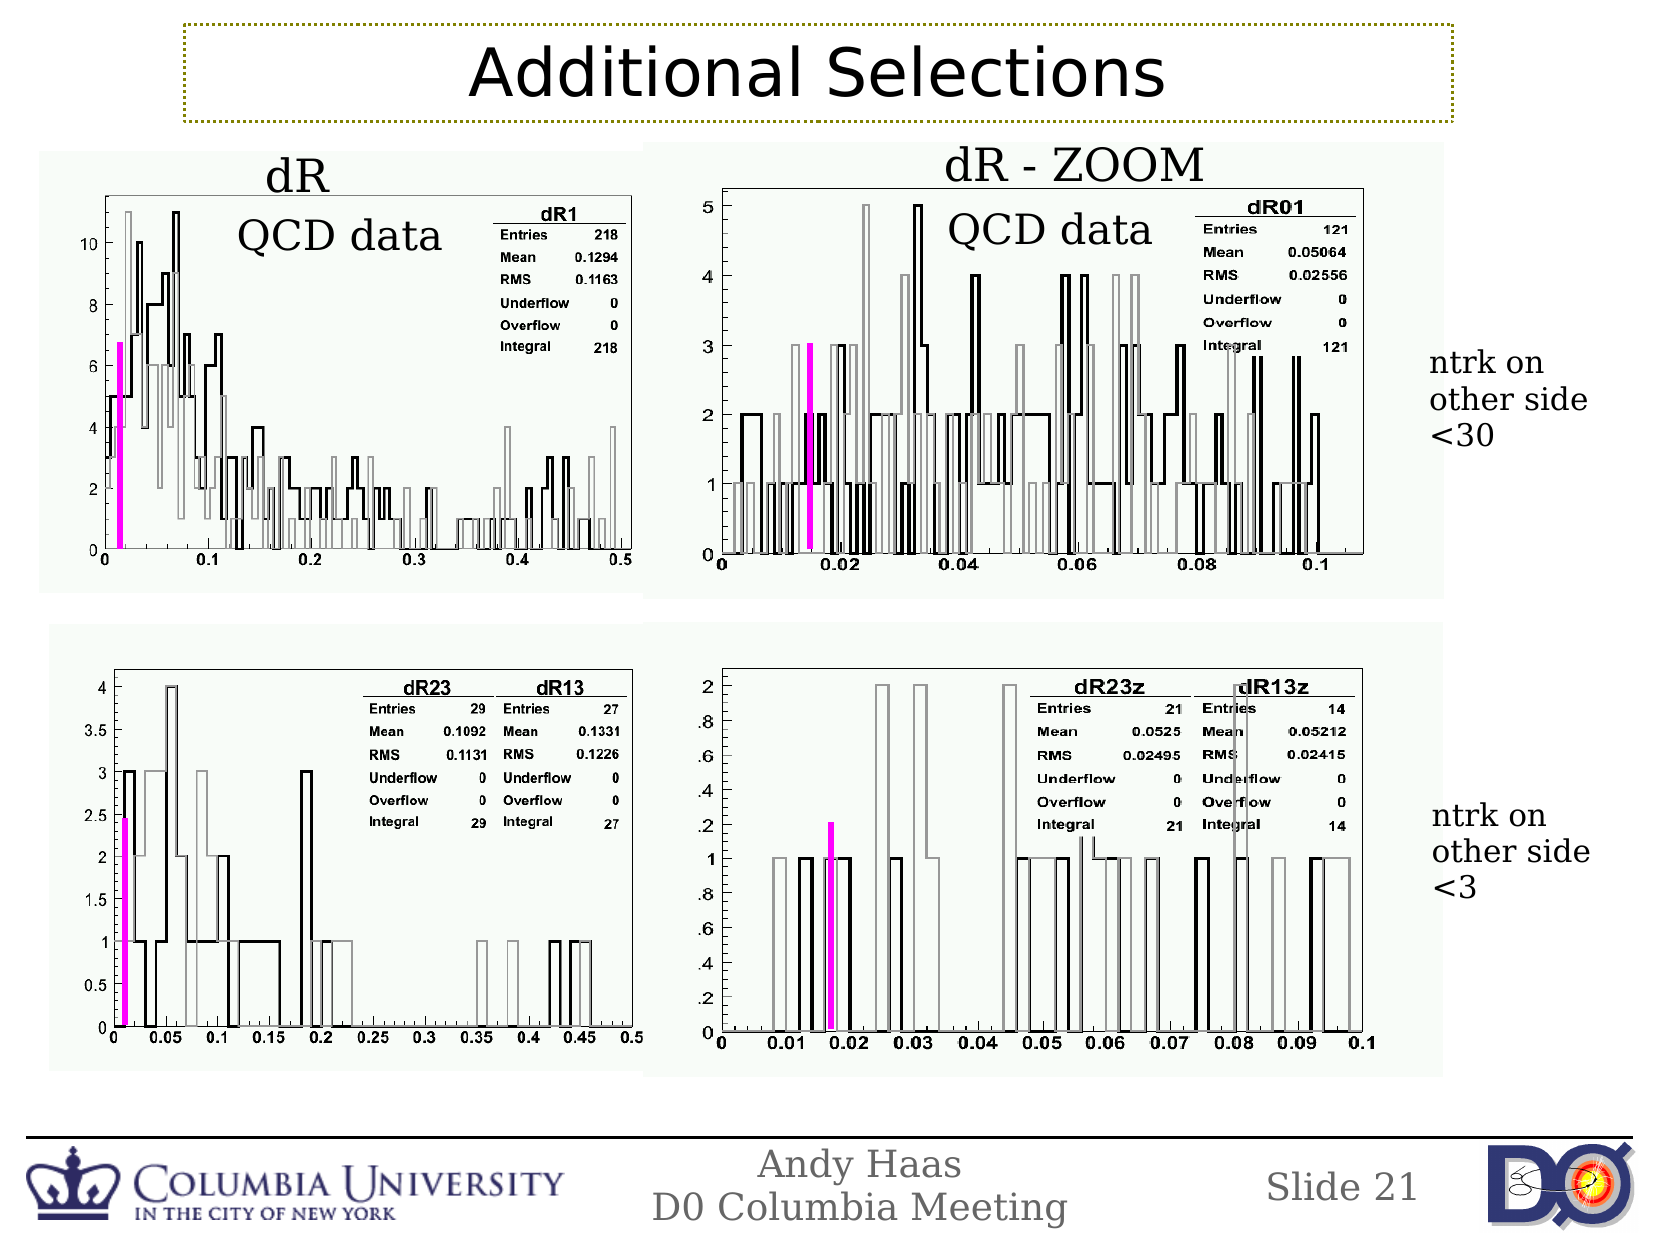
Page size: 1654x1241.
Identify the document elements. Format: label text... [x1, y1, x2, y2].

text_box ntrk on other side <3 [1431, 797, 1592, 906]
picture [1479, 1140, 1639, 1233]
picture [49, 622, 1443, 1077]
text_box dR - ZOOM [943, 138, 1206, 193]
text_box ntrk on other side <30 [1429, 344, 1589, 454]
text_box QCD data [947, 205, 1154, 255]
picture [26, 1146, 565, 1220]
text_box QCD data [236, 211, 444, 261]
title Additional Selections [184, 24, 1453, 122]
picture [39, 142, 1444, 599]
text_box dR [264, 149, 329, 204]
